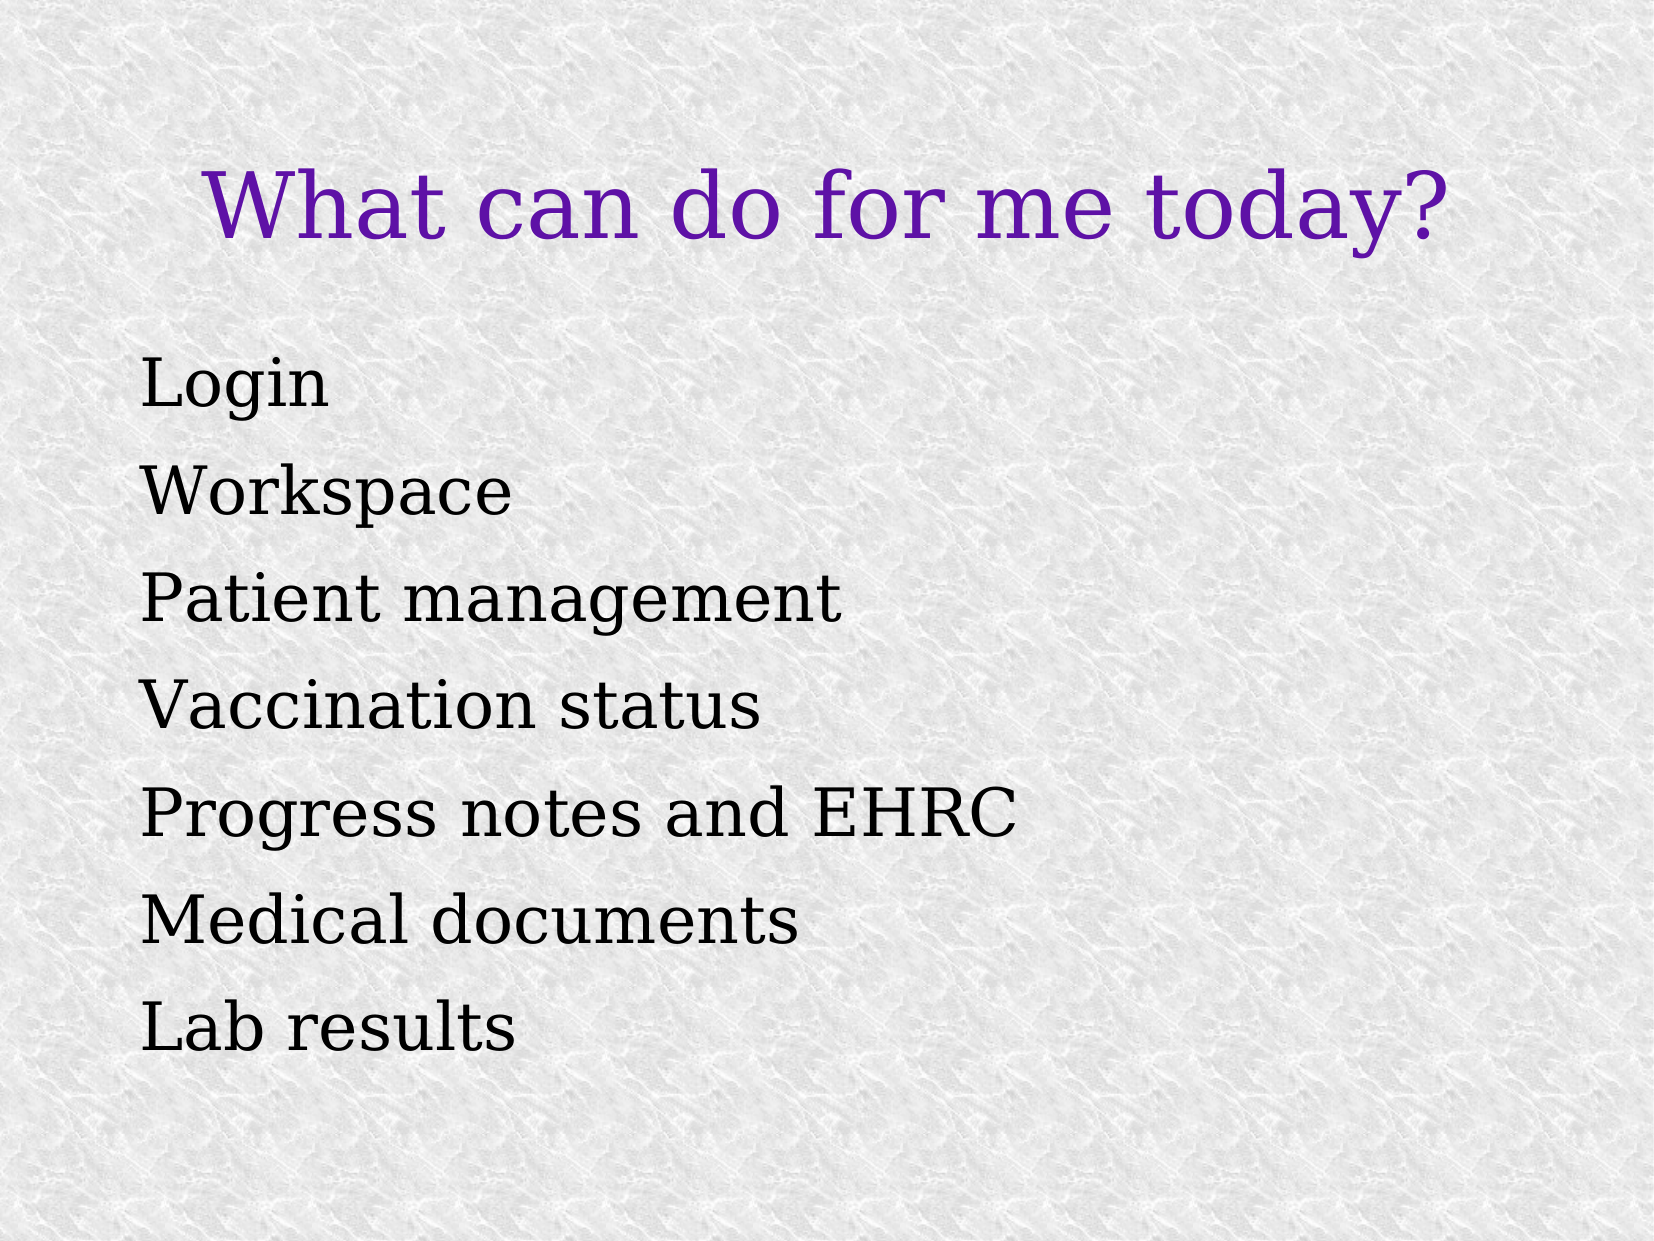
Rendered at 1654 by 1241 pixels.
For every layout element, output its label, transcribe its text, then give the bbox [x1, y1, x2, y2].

list Login Workspace Patient management Vaccination status Progress notes and EHRC Medical documents Lab results [121, 344, 1534, 1127]
title What can do for me today? [121, 102, 1534, 311]
picture [0, 0, 1654, 1241]
